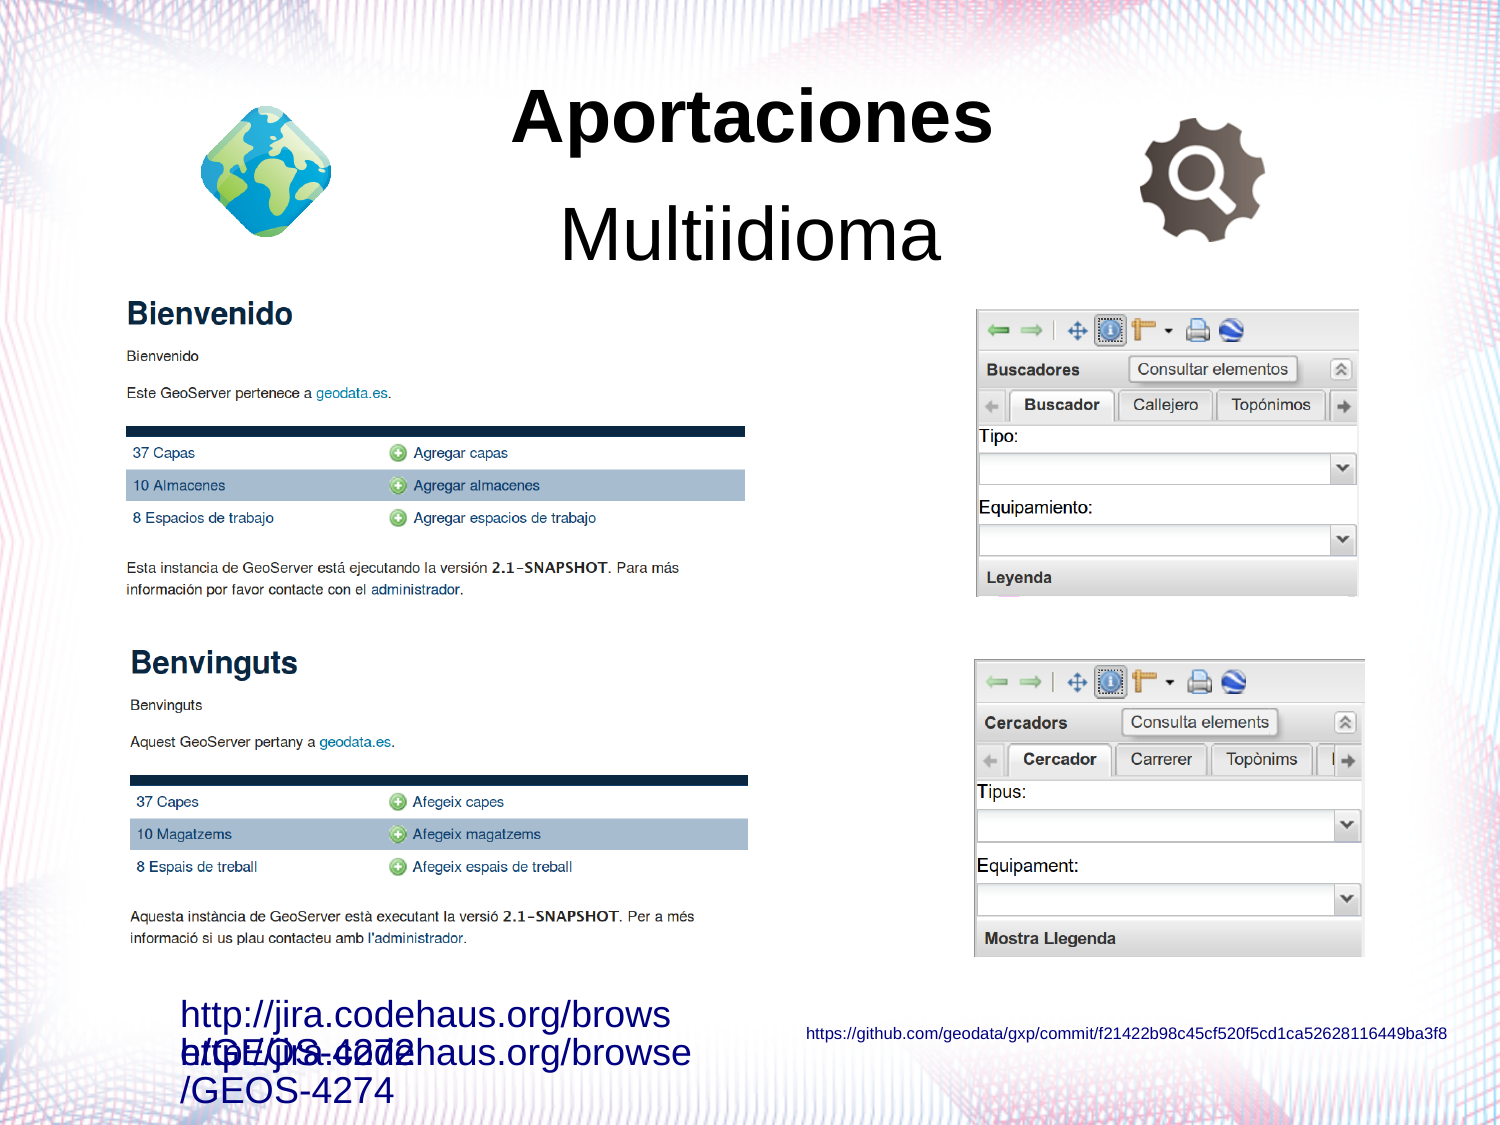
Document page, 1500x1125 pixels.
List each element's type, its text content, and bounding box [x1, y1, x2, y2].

text_box http://jira.codehaus.org/browse/GEOS-4272 [165, 982, 705, 1020]
title Multiidioma [127, 165, 1347, 296]
text_box https://github.com/geodata/gxp/commit/f21422b98c45cf520f5cd1ca52628116449ba3f8 [791, 1015, 1465, 1064]
picture [0, 0, 1500, 1125]
title Aportaciones [129, 47, 1349, 178]
text_box http://jira.codehaus.org/browse/GEOS-4274 [165, 1020, 715, 1081]
